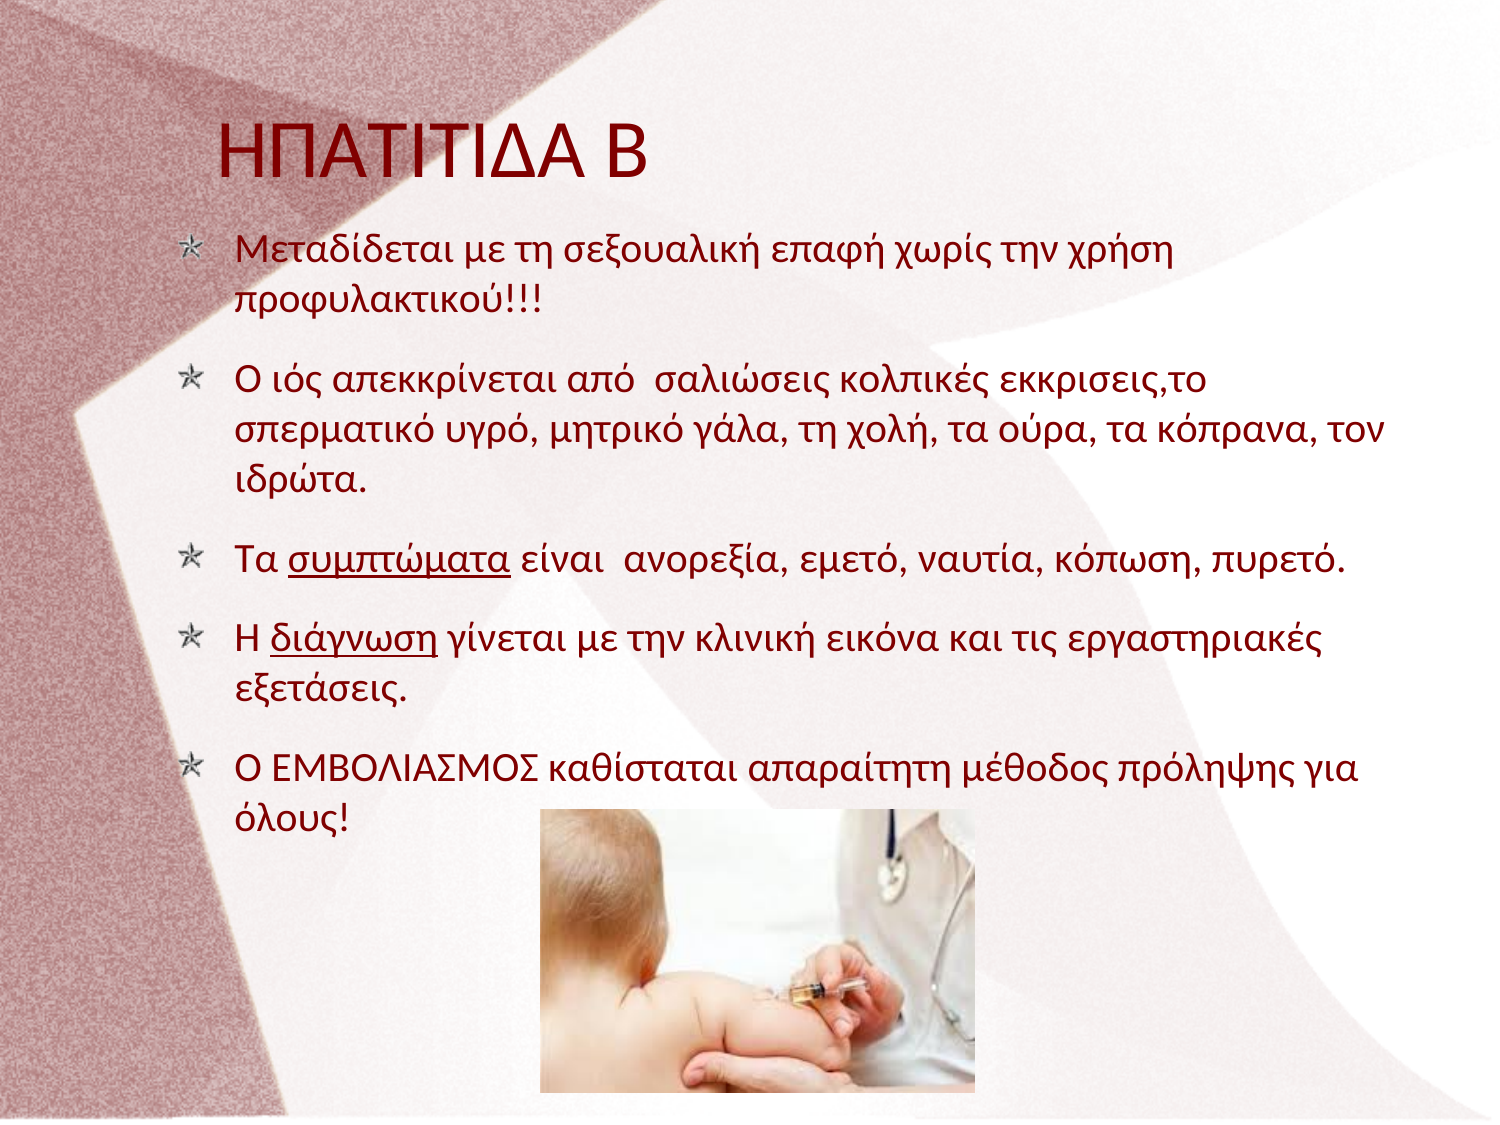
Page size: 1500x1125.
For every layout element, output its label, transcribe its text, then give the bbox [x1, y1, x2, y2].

picture [0, 0, 1500, 1125]
list Μεταδίδεται με τη σεξουαλική επαφή χωρίς την χρήση προφυλακτικού!!! Ο ιός απεκκρίνεται από σαλιώσεις κολπικές εκκρισεις,το σπερματικό υγρό, μητρικό γάλα, τη χολή, τα ούρα, τα κόπρανα, τον ιδρώτα. Τα συμπτώματα είναι ανορεξία, εμετό, ναυτία, κόπωση, πυρετό. Η διάγνωση γίνεται με την κλινική εικόνα και τις εργαστηριακές εξετάσεις. Ο ΕΜΒΟΛΙΑΣΜΟΣ καθίσταται απαραίτητη μέθοδος πρόληψης για όλους! [152, 130, 1428, 977]
title ΗΠΑΤΙΤΙΔΑ Β [201, 86, 1477, 266]
